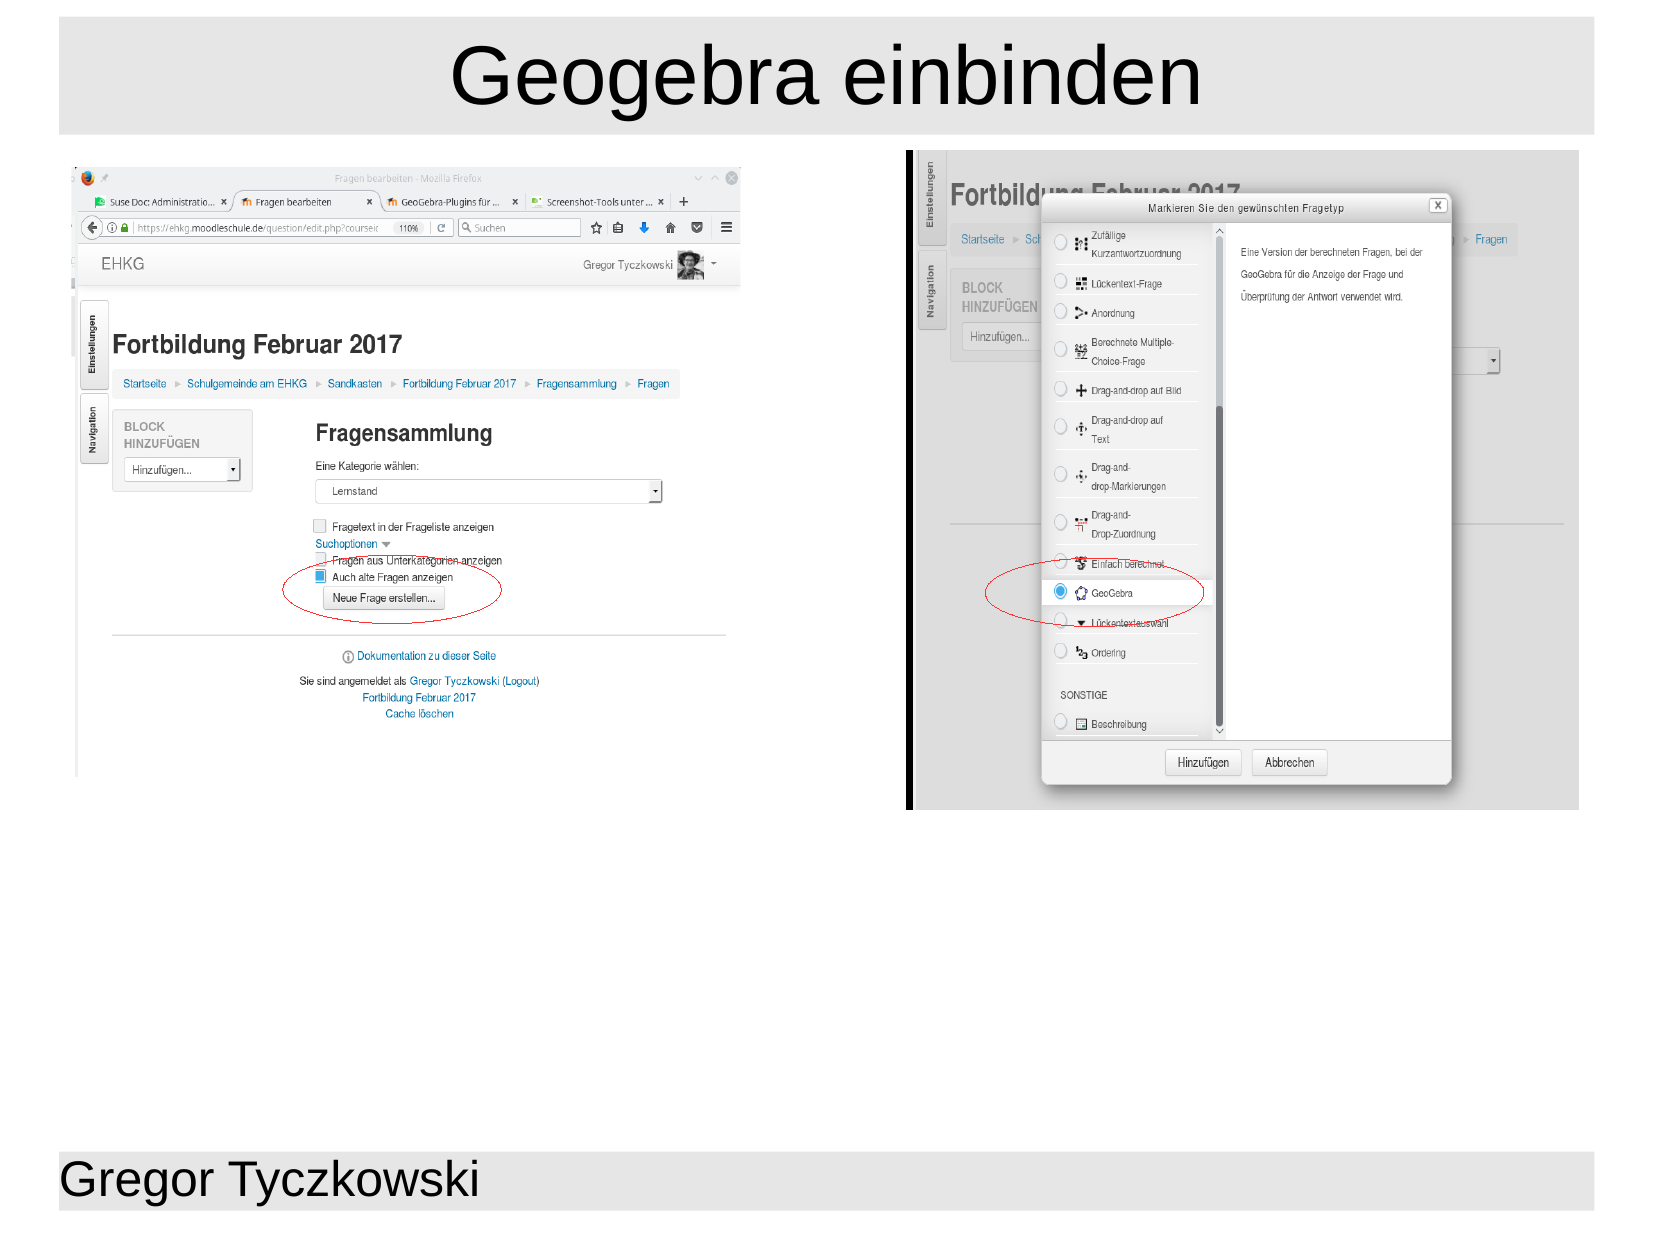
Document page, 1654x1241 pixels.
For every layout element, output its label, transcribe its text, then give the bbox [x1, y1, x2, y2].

list Gregor Tyczkowski [59, 1151, 1595, 1211]
text_box [282, 555, 502, 624]
picture [906, 150, 1579, 810]
picture [71, 167, 741, 777]
text_box [985, 558, 1204, 627]
title Geogebra einbinden [59, 16, 1595, 135]
